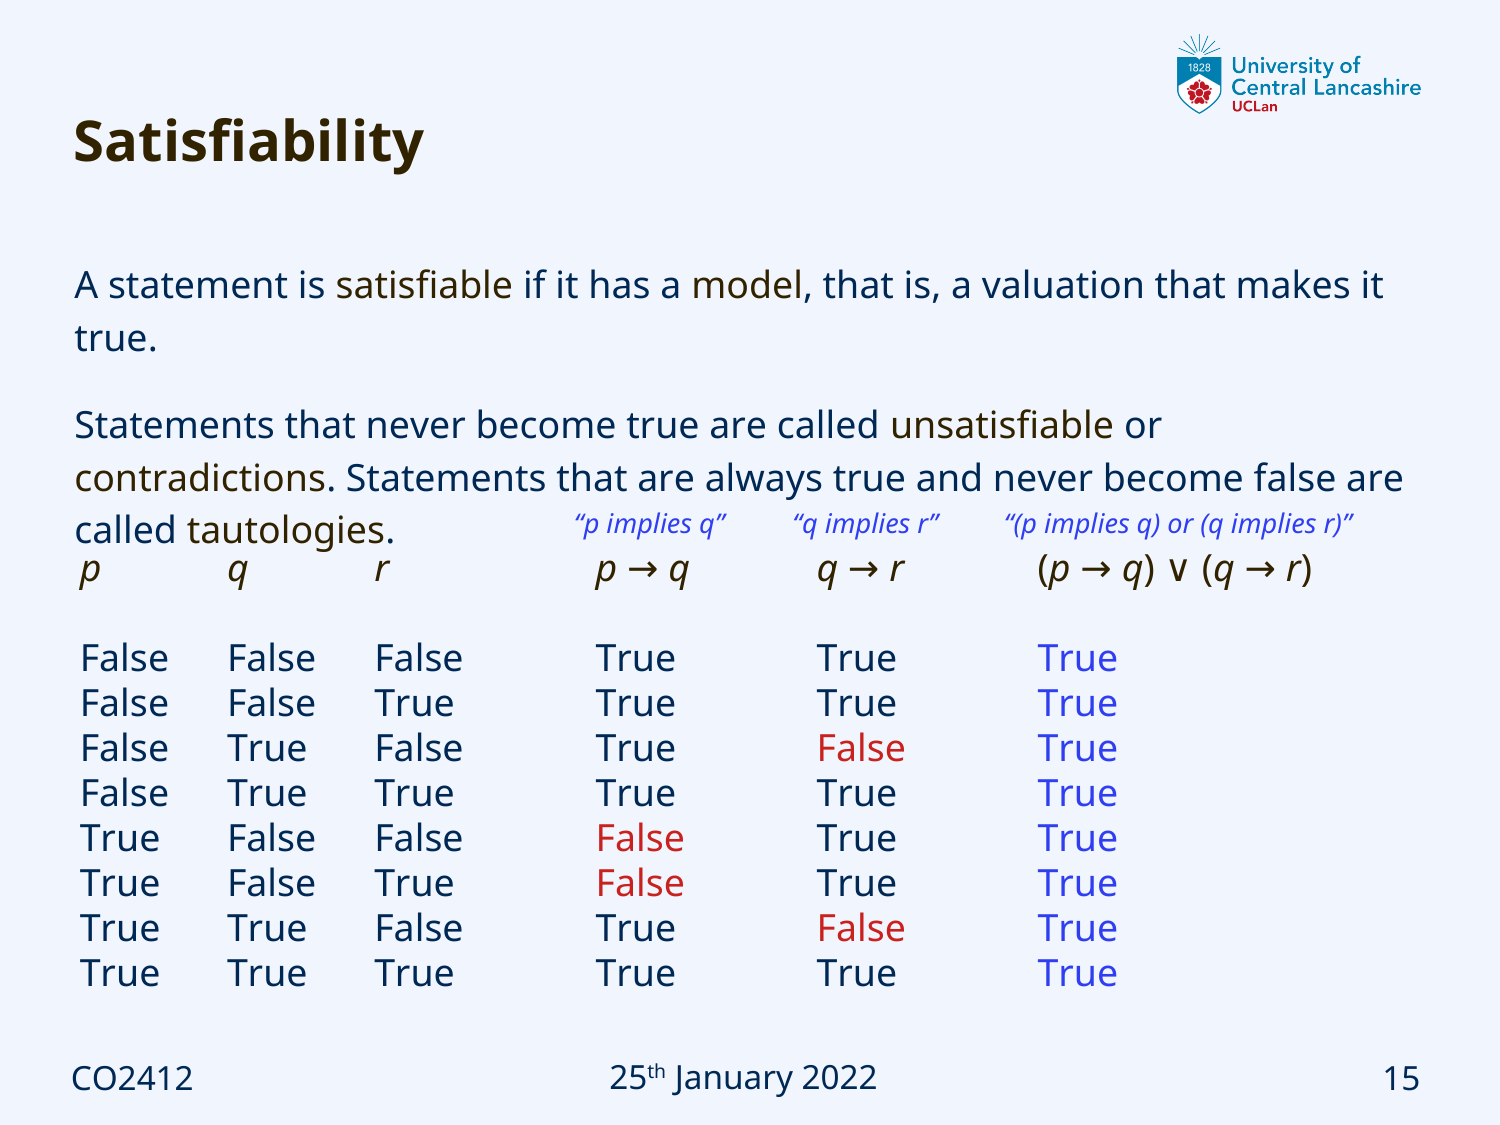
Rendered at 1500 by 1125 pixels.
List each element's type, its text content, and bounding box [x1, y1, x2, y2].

text_box “q implies r” [725, 499, 1006, 560]
text_box A statement is satisfiable if it has a model, that is, a valuation that makes it true. Statements that never become true are called unsatisfiable or contradictions. Statements that are always true and never become false are called tautologies. [59, 245, 1446, 454]
title Satisfiability [58, 54, 1500, 224]
text_box p q r p → q q → r (p → q) ∨ (q → r) False False False True True True False False True True True True False True False True False True False True True True True True True False False False True True True False True False True True True True False True False True True True True True True True [64, 536, 1420, 1002]
text_box “p implies q” [509, 499, 725, 560]
picture [1177, 34, 1421, 54]
text_box “(p implies q) or (q implies r)” [969, 499, 1386, 547]
